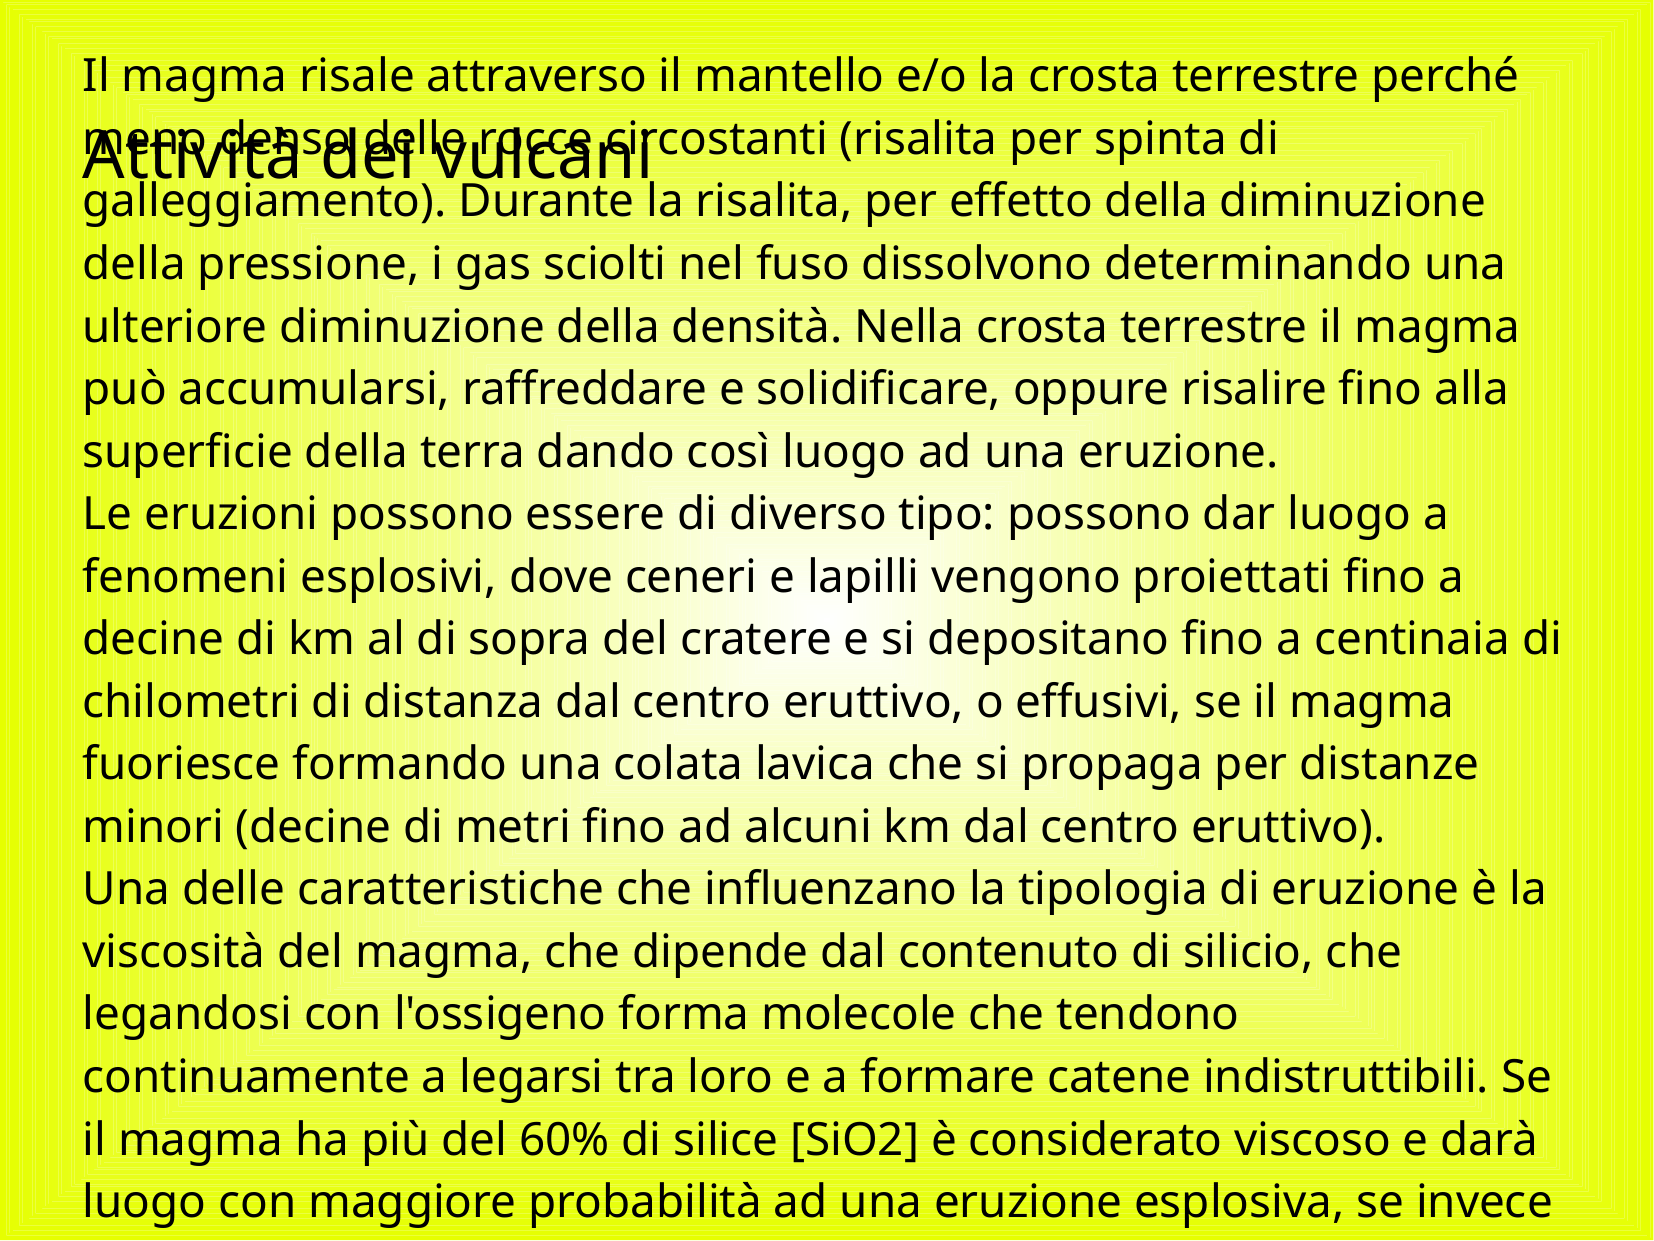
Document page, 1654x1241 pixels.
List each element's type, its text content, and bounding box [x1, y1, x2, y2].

subtitle Il magma risale attraverso il mantello e/o la crosta terrestre perché meno denso delle rocce circostanti (risalita per spinta di galleggiamento). Durante la risalita, per effetto della diminuzione della pressione, i gas sciolti nel fuso dissolvono determinando una ulteriore diminuzione della densità. Nella crosta terrestre il magma può accumularsi, raffreddare e solidificare, oppure risalire fino alla superficie della terra dando così luogo ad una eruzione. Le eruzioni possono essere di diverso tipo: possono dar luogo a fenomeni esplosivi, dove ceneri e lapilli vengono proiettati fino a decine di km al di sopra del cratere e si depositano fino a centinaia di chilometri di distanza dal centro eruttivo, o effusivi, se il magma fuoriesce formando una colata lavica che si propaga per distanze minori (decine di metri fino ad alcuni km dal centro eruttivo). Una delle caratteristiche che influenzano la tipologia di eruzione è la viscosità del magma, che dipende dal contenuto di silicio, che legandosi con l'ossigeno forma molecole che tendono continuamente a legarsi tra loro e a formare catene indistruttibili. Se il magma ha più del 60% di silice [SiO2] è considerato viscoso e darà luogo con maggiore probabilità ad una eruzione esplosiva, se invece il magma ha meno del 50% di silice verrà probabilmente eruttato con dinamica effusiva ed emesso sotto forma di colate laviche. [82, 219, 1571, 1180]
title Attività dei vulcani [82, 49, 1571, 219]
